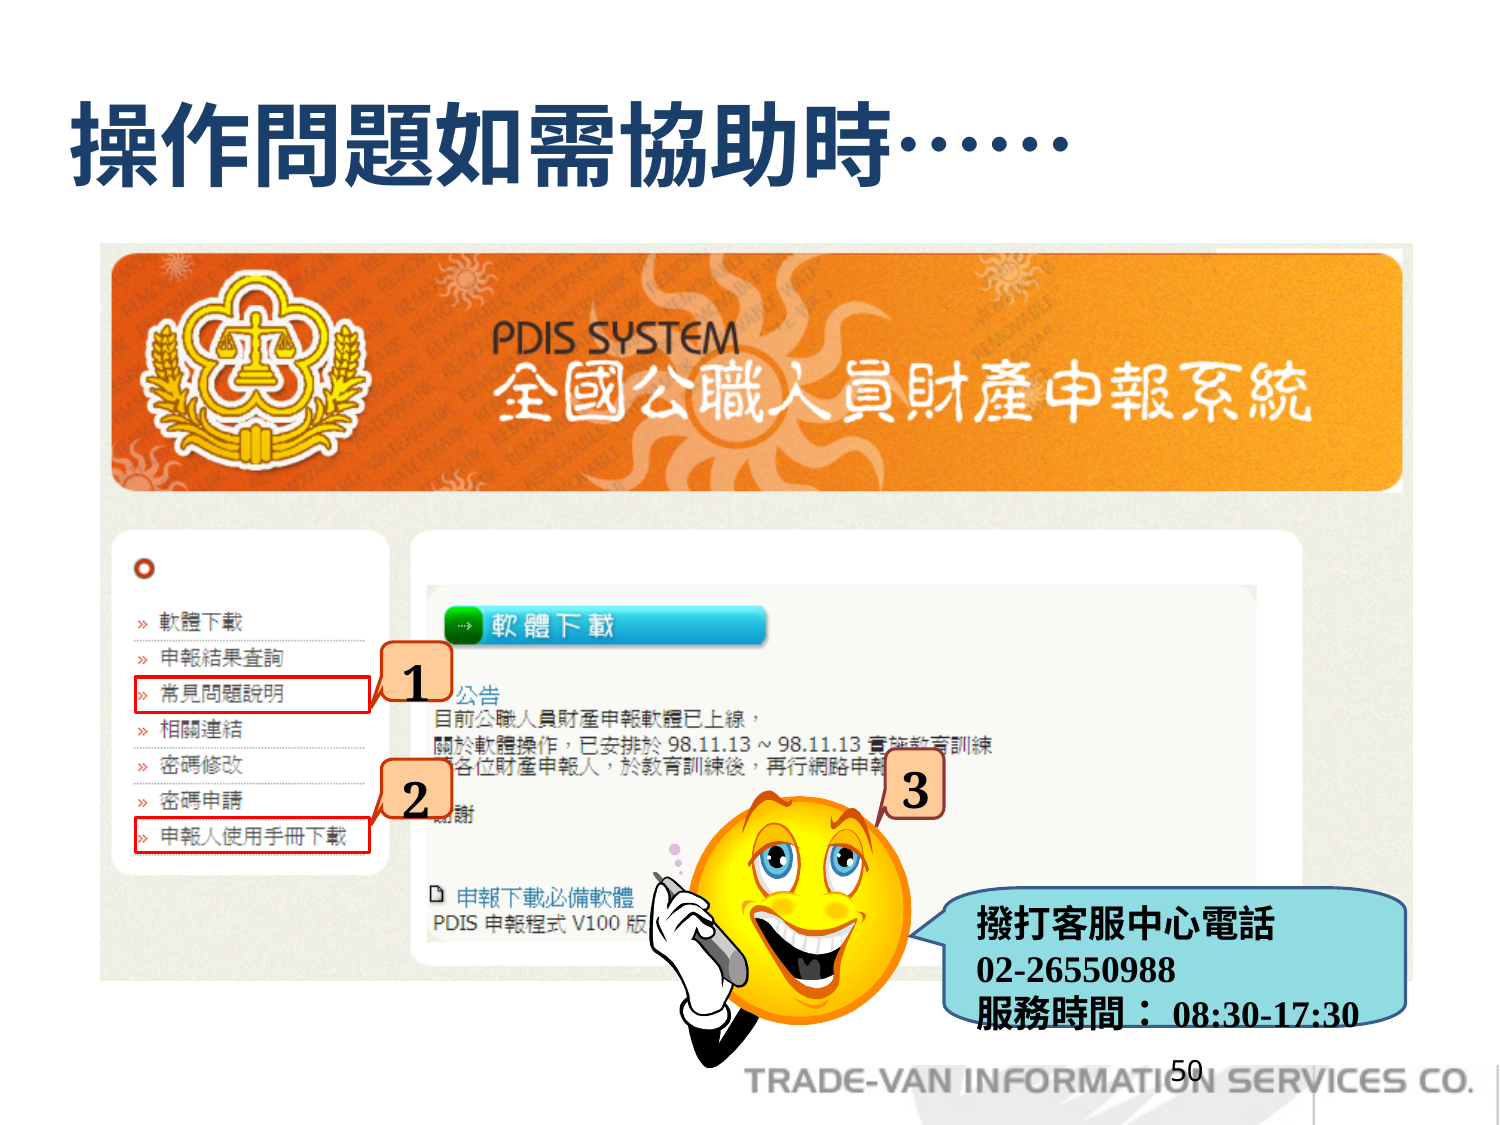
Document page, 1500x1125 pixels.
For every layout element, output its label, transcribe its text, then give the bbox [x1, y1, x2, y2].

picture [100, 243, 1413, 1068]
text_box 撥打客服中心電話 02-26550988 服務時間：08:30-17:30 [910, 887, 1406, 1027]
text_box 操作問題如需協助時…… [53, 78, 1282, 208]
text_box 3 [876, 748, 945, 828]
text_box 2 [370, 759, 452, 826]
text_box [0, 0, 1500, 1100]
text_box 1 [370, 641, 452, 709]
